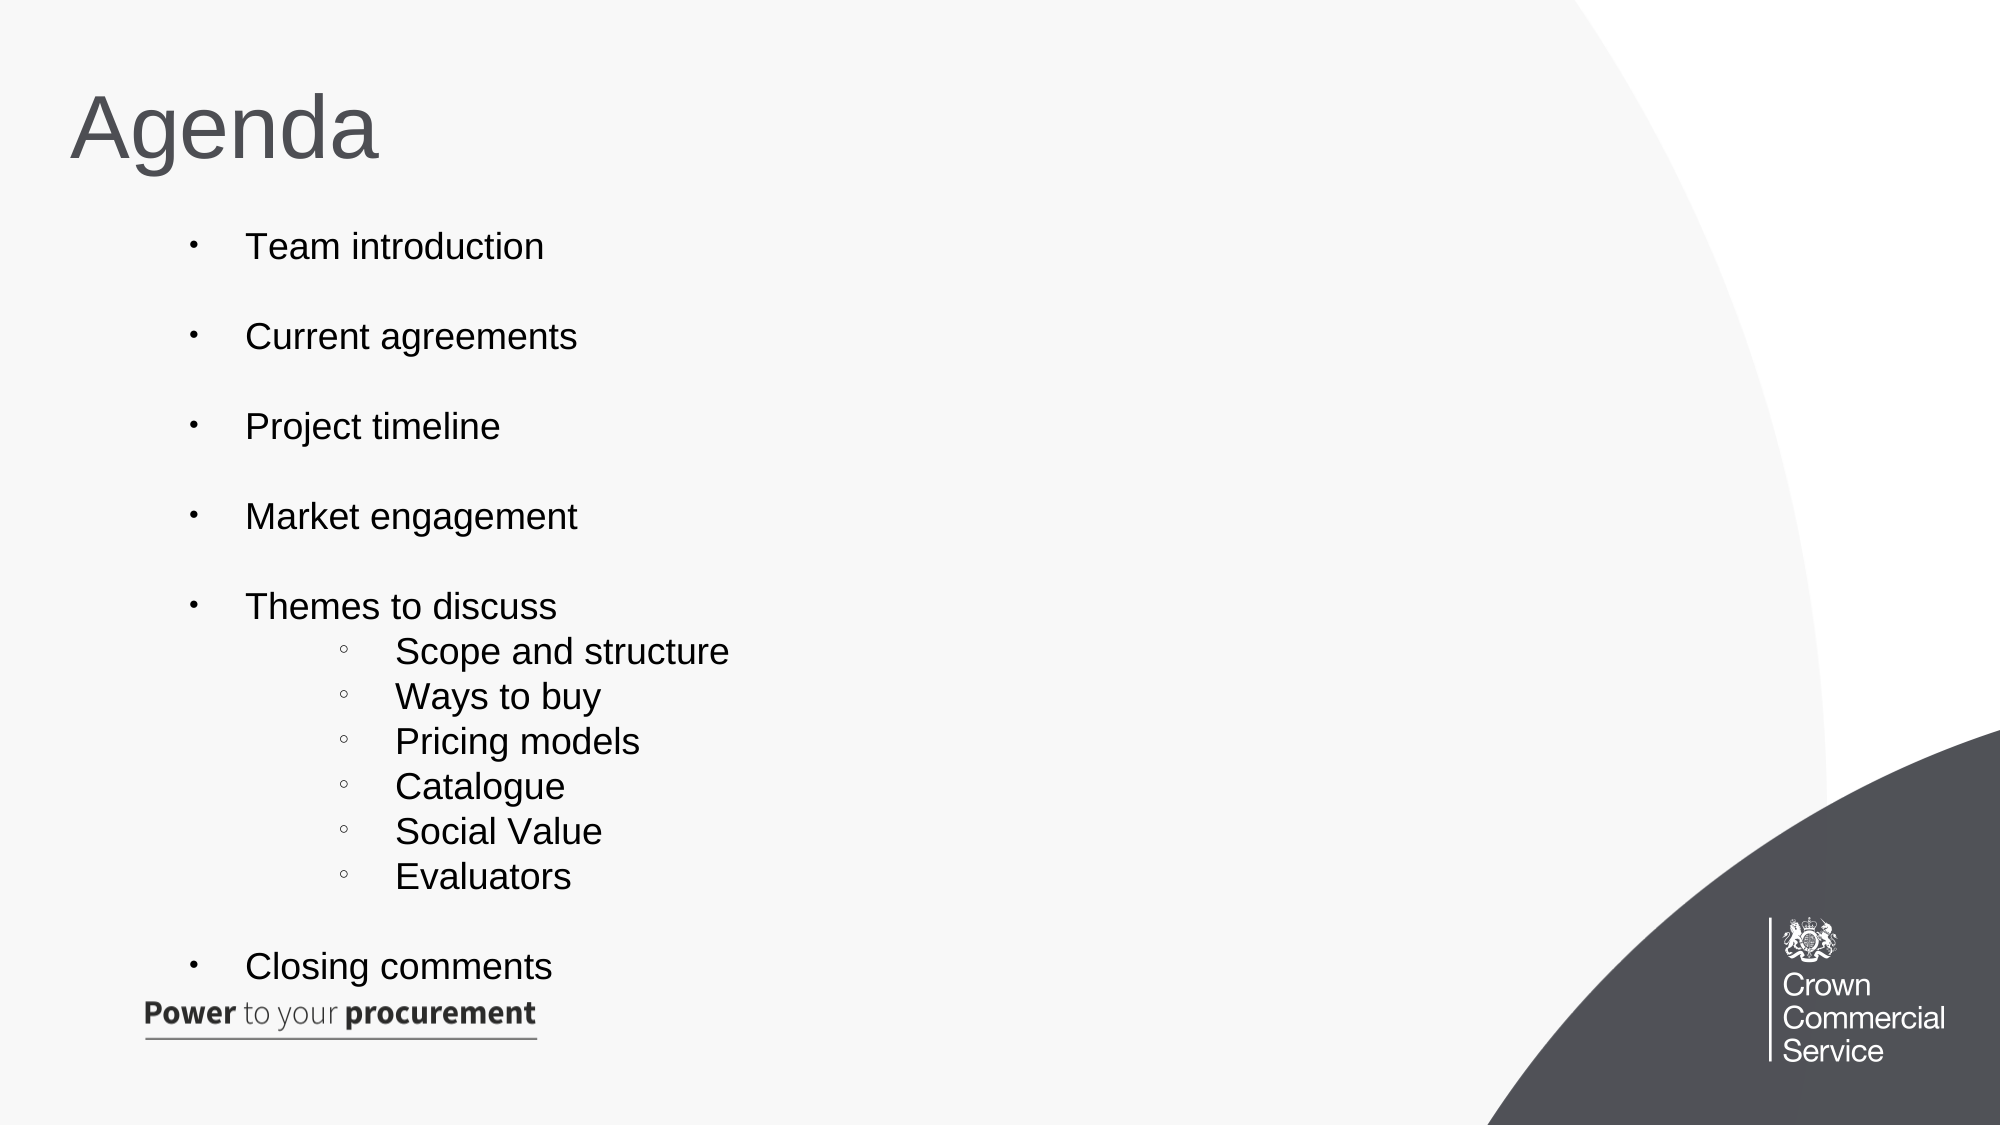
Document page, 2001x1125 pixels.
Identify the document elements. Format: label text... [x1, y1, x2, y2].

title Agenda [70, 69, 1864, 208]
subtitle Team introduction Current agreements Project timeline Market engagement Themes to discuss Scope and structure Ways to buy Pricing models Catalogue Social Value Evaluators Closing comments [151, 221, 1488, 985]
